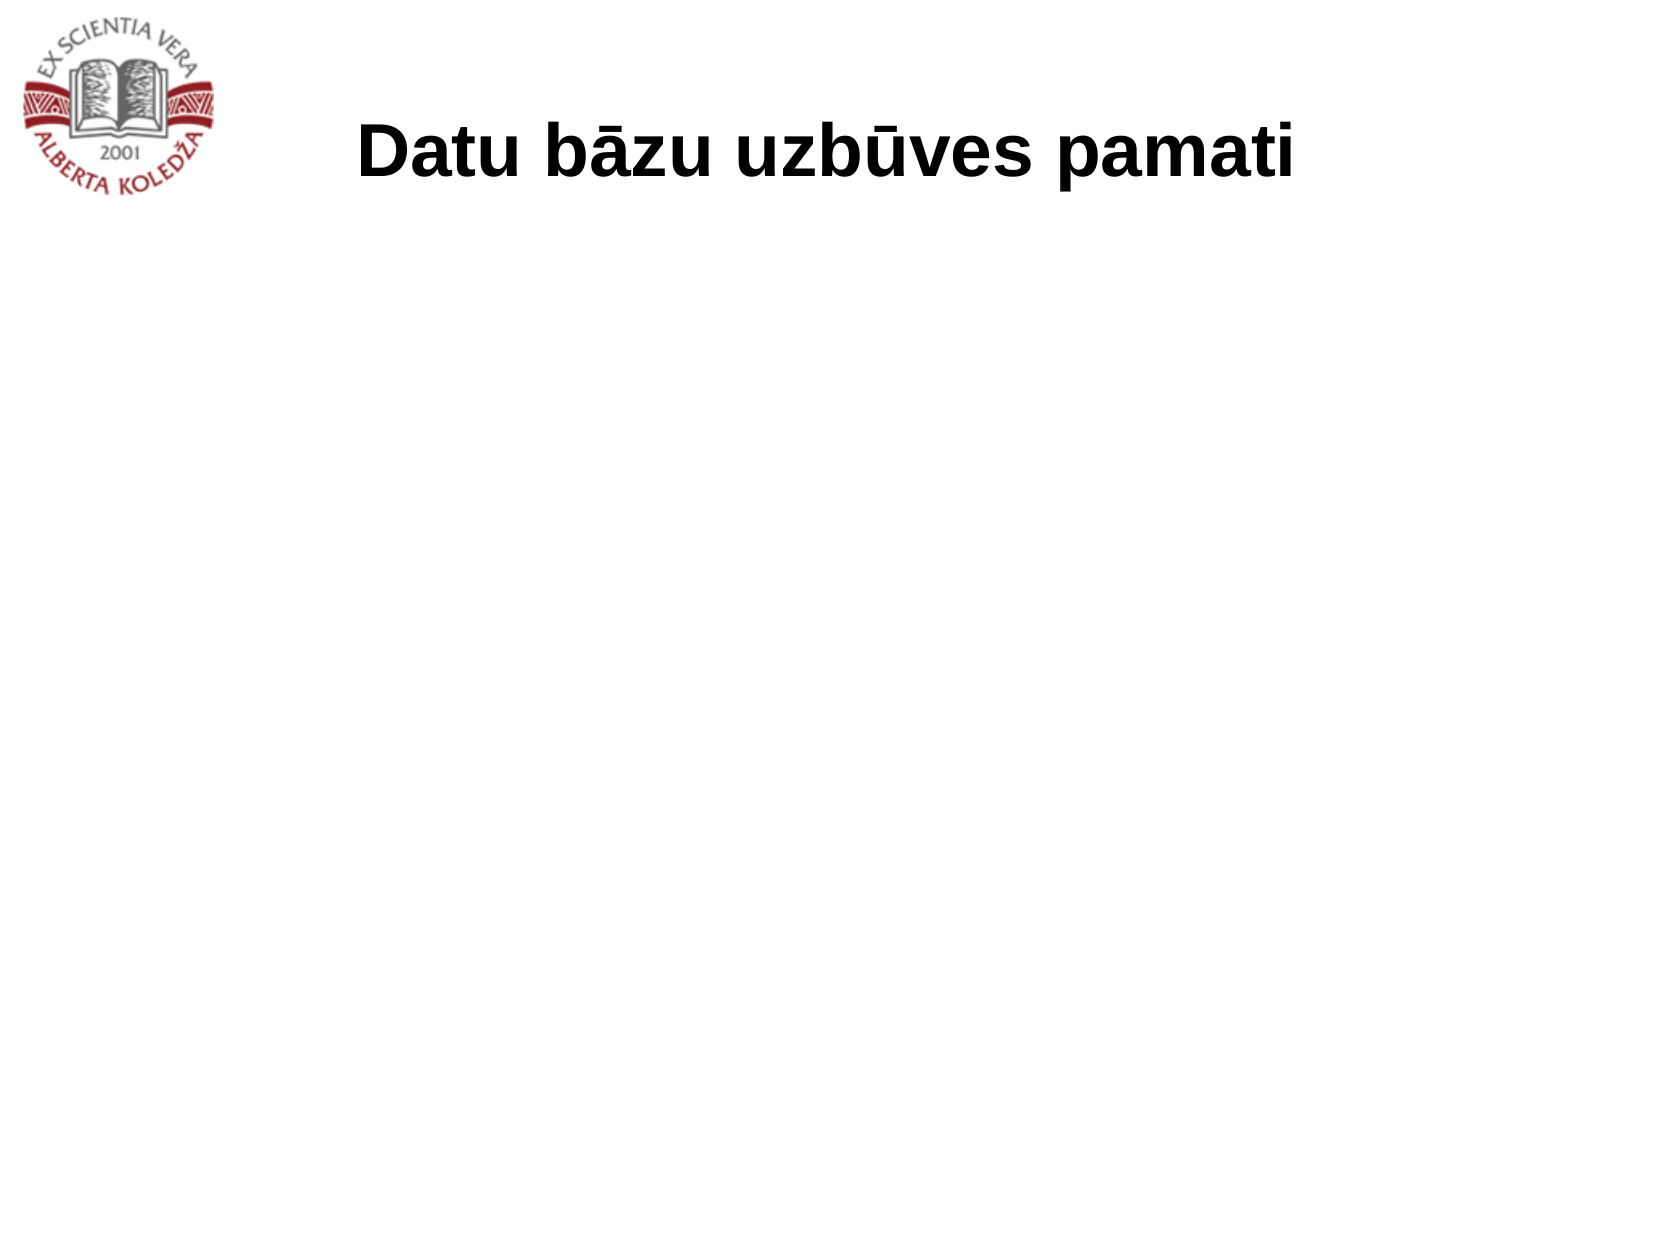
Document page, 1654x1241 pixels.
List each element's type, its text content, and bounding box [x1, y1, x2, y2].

title Datu bāzu uzbūves pamati [82, 56, 1571, 250]
picture [23, 17, 214, 195]
